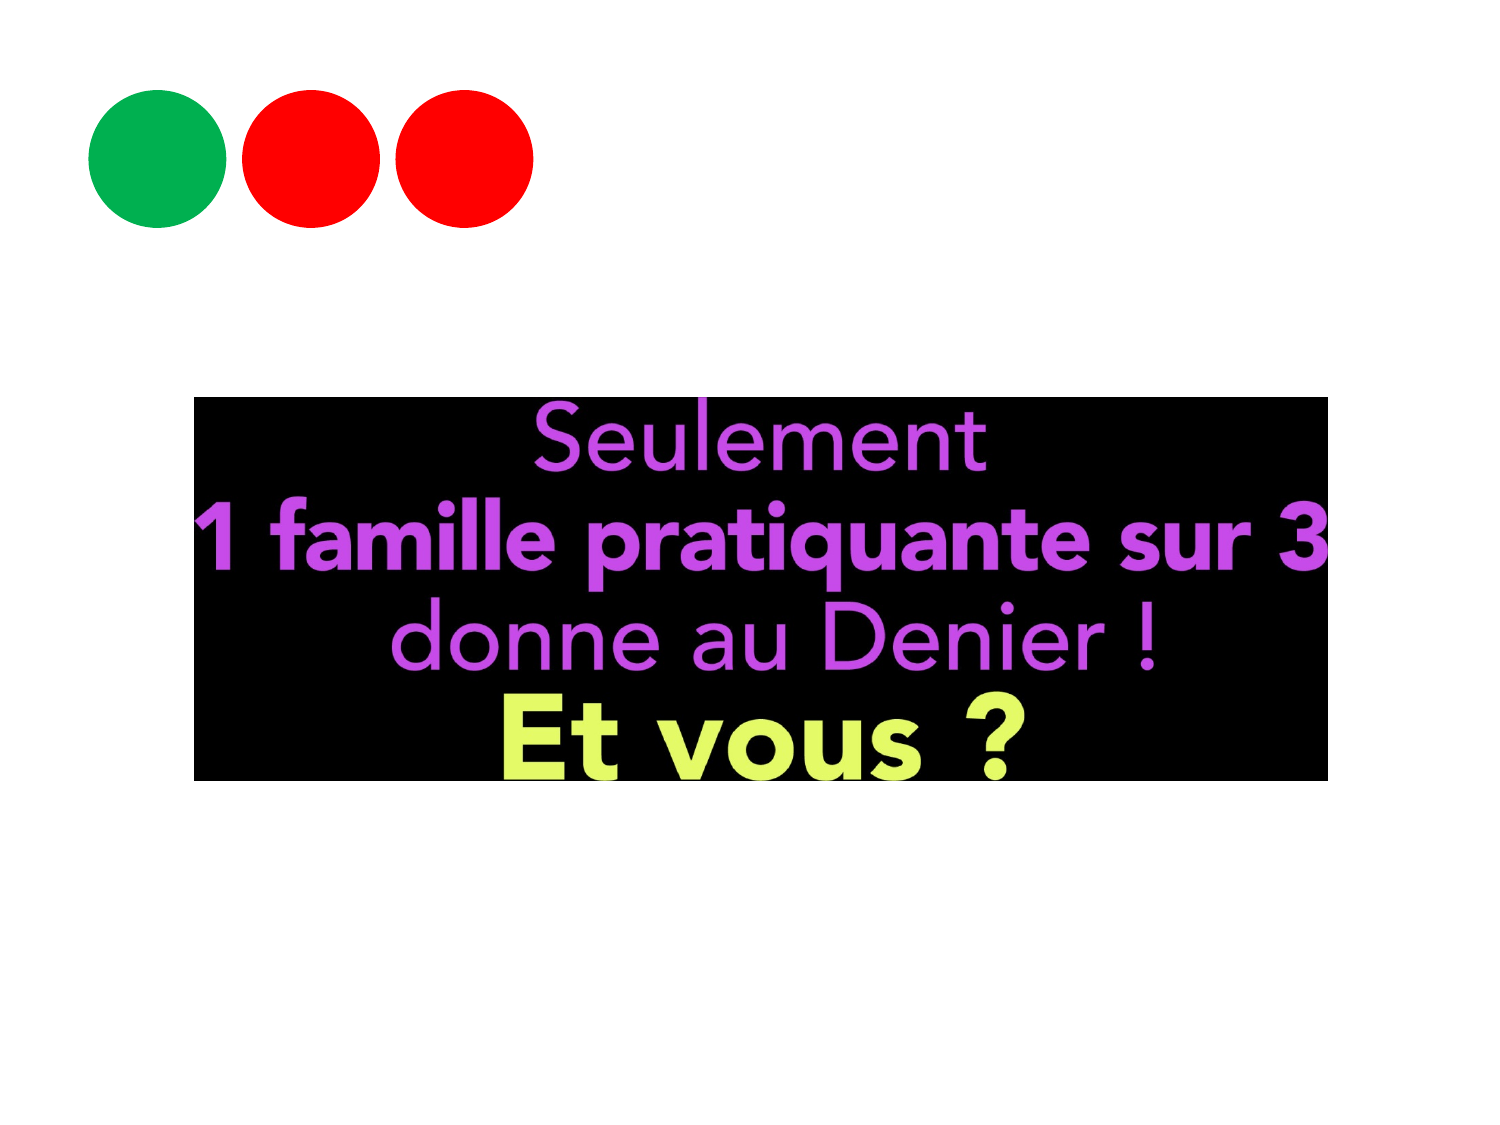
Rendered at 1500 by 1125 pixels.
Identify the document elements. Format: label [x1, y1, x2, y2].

text_box [395, 90, 534, 228]
picture [194, 397, 1328, 782]
text_box [242, 90, 380, 228]
text_box [88, 90, 227, 228]
